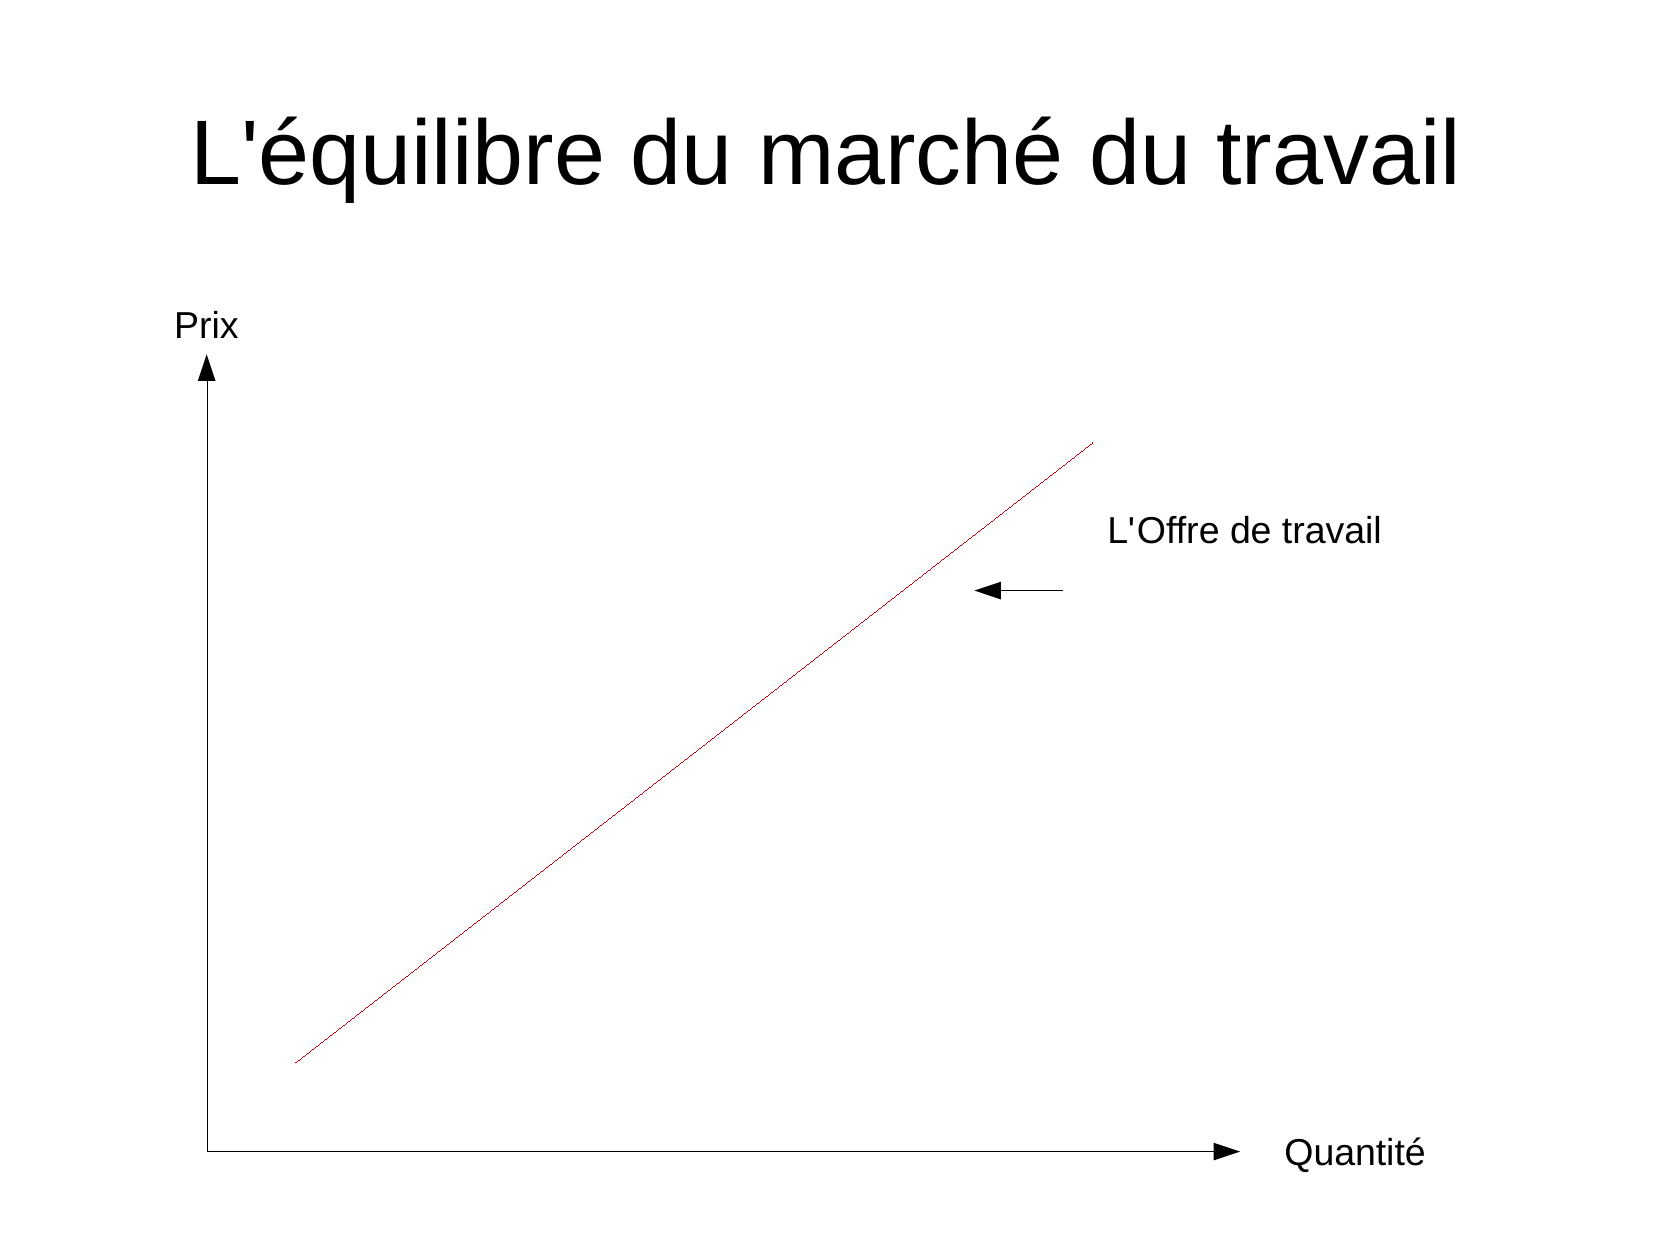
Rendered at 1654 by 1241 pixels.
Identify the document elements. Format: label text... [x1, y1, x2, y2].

title L'équilibre du marché du travail [82, 49, 1571, 257]
text_box Prix [159, 297, 254, 355]
text_box L' [1092, 501, 1151, 559]
text_box Offre de travail [1151, 501, 1397, 559]
text_box Quantité [1269, 1124, 1442, 1182]
